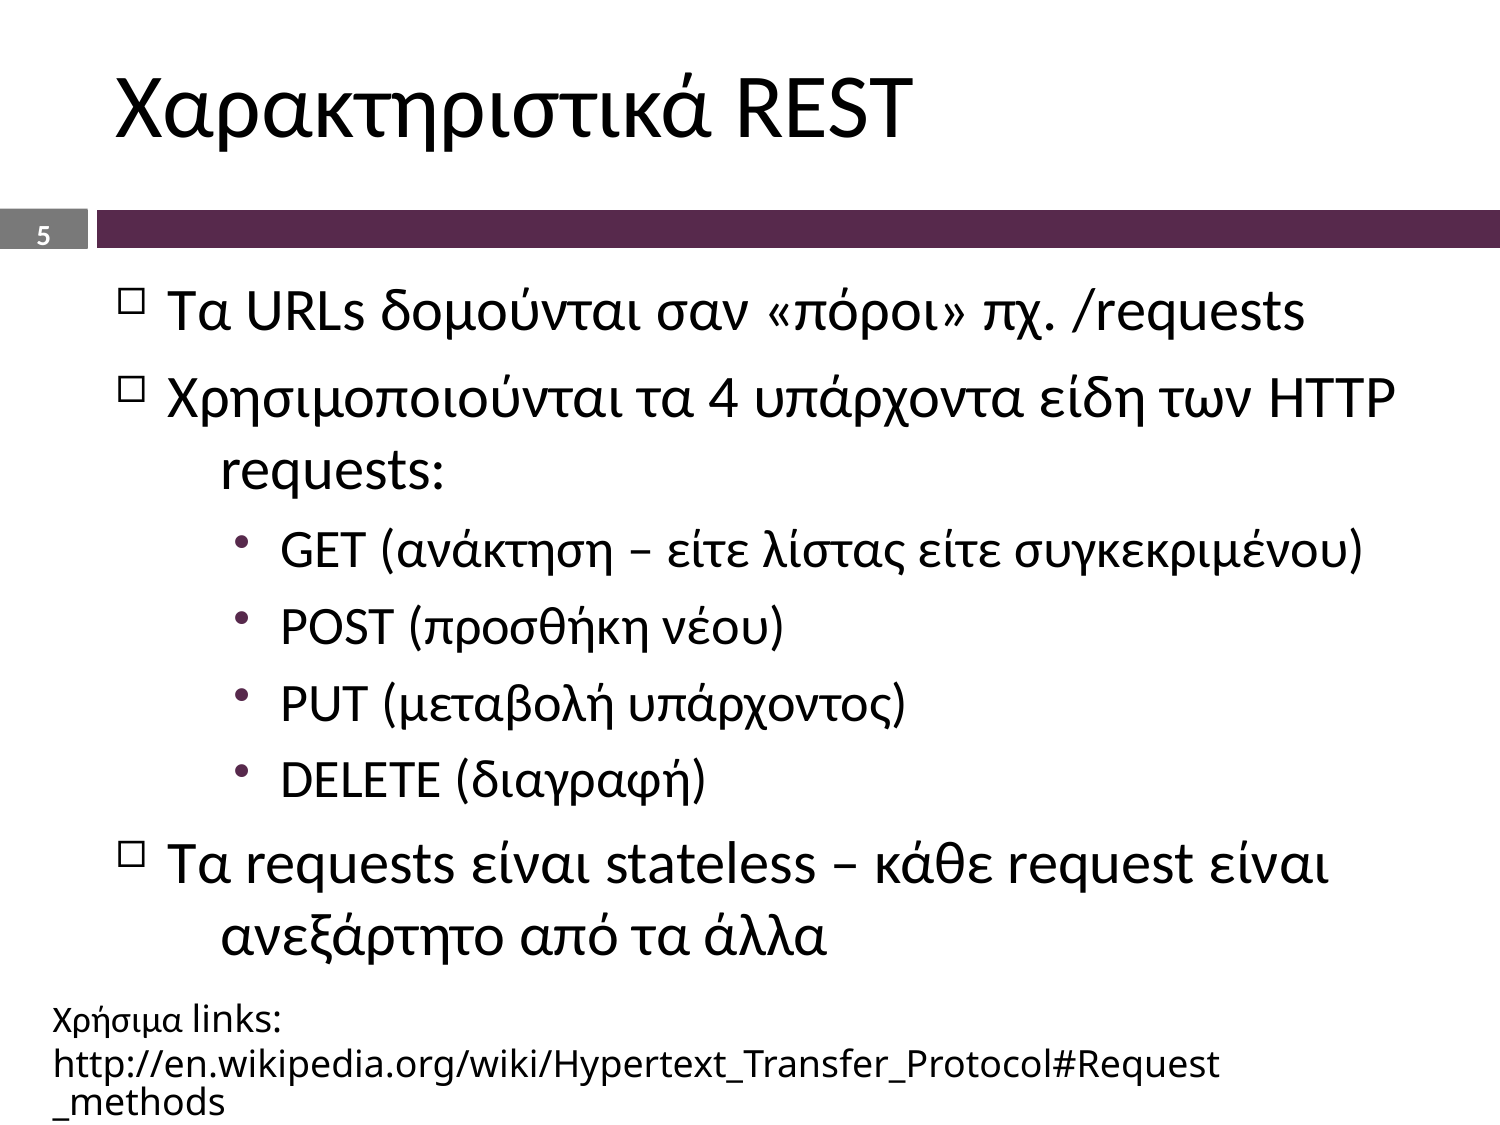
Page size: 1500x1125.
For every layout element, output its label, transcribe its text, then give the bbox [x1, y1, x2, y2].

text_box Χρήσιμα links: http://en.wikipedia.org/wiki/Hypertext_Transfer_Protocol#Request_methods [37, 987, 1251, 1094]
title Χαρακτηριστικά REST [100, 19, 1438, 182]
text_box [0, 208, 88, 249]
list Τα URLs δομούνται σαν «πόροι» πχ. /requests Χρησιμοποιούνται τα 4 υπάρχοντα είδη των HTTP requests: GET (ανάκτηση – είτε λίστας είτε συγκεκριμένου) POST (προσθήκη νέου) PUT (μεταβολή υπάρχοντος) DELETE (διαγραφή) Τα requests είναι stateless – κάθε request είναι ανεξάρτητο από τα άλλα [100, 262, 1438, 1000]
